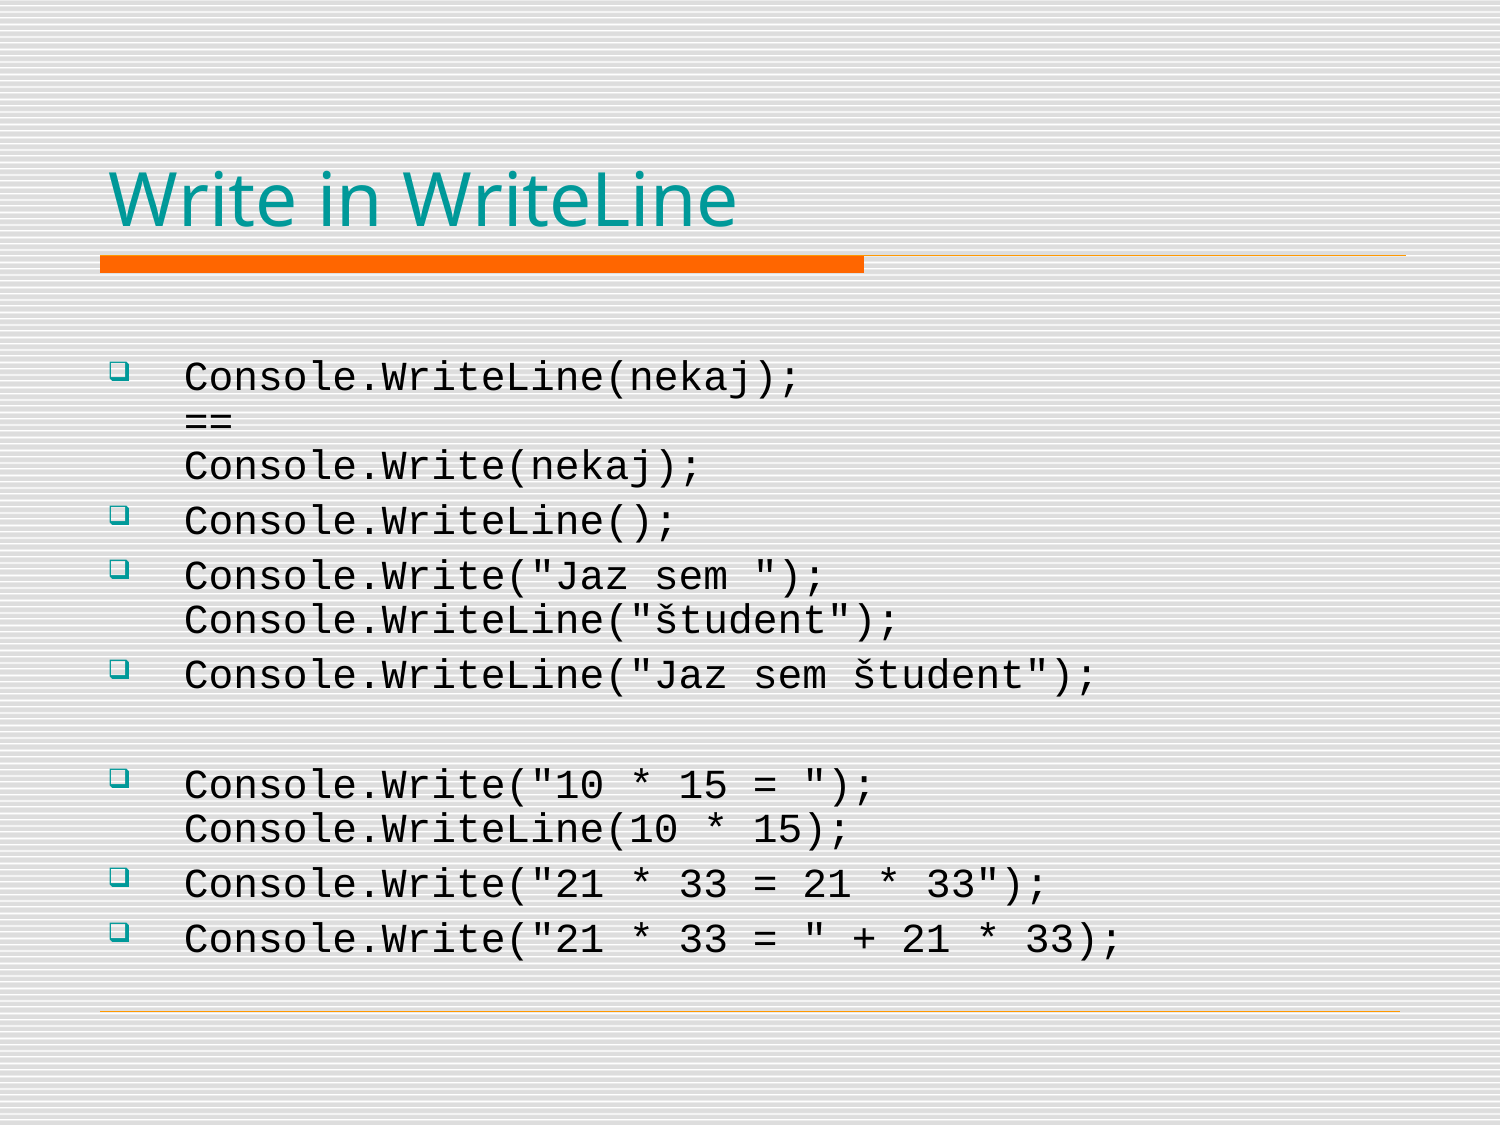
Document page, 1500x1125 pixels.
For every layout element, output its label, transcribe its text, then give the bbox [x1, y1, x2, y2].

title Write in WriteLine [94, 49, 1407, 250]
picture [0, 0, 1500, 1125]
list Console.WriteLine(nekaj); == Console.Write(nekaj); Console.WriteLine(); Console.Write("Jaz sem "); Console.WriteLine("študent"); Console.WriteLine("Jaz sem študent"); Console.Write("10 * 15 = "); Console.WriteLine(10 * 15); Console.Write("21 * 33 = 21 * 33"); Console.Write("21 * 33 = " + 21 * 33); [92, 287, 1406, 977]
